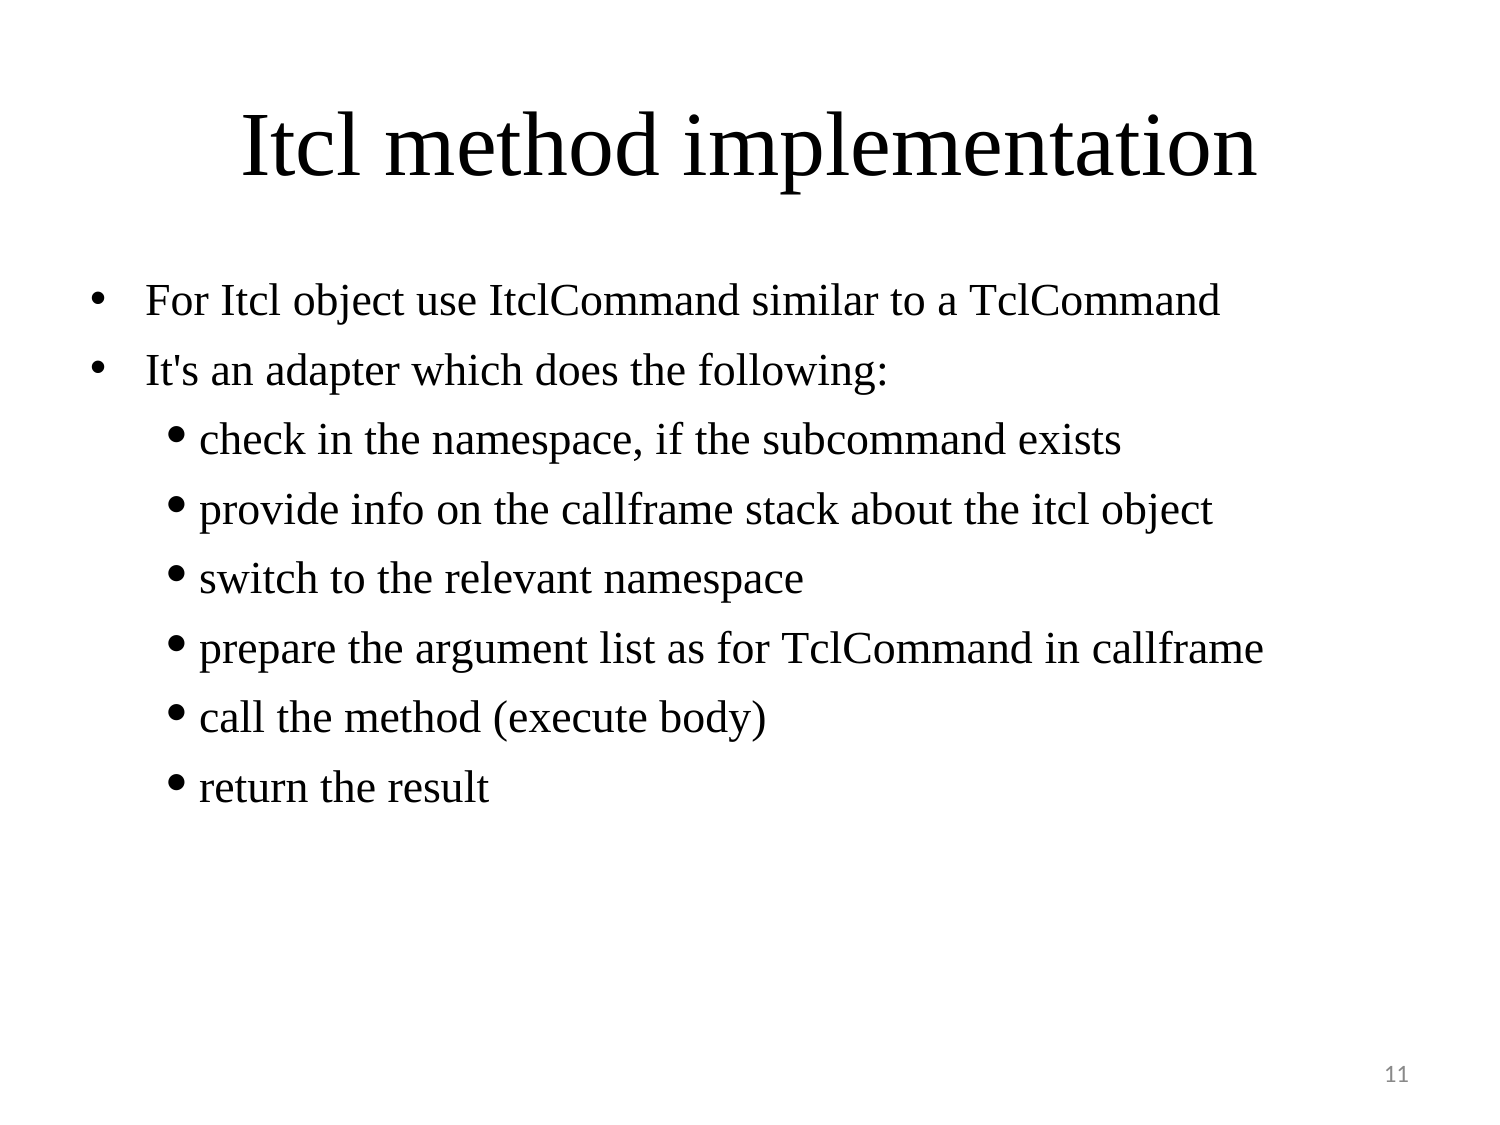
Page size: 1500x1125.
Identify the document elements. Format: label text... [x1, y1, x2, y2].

text_box For Itcl object use ItclCommand similar to a TclCommand It's an adapter which does the following: check in the namespace, if the subcommand exists provide info on the callframe stack about the itcl object switch to the relevant namespace prepare the argument list as for TclCommand in callframe call the method (execute body) return the result [75, 262, 1426, 1005]
text_box Itcl method implementation‏ [75, 45, 1426, 233]
